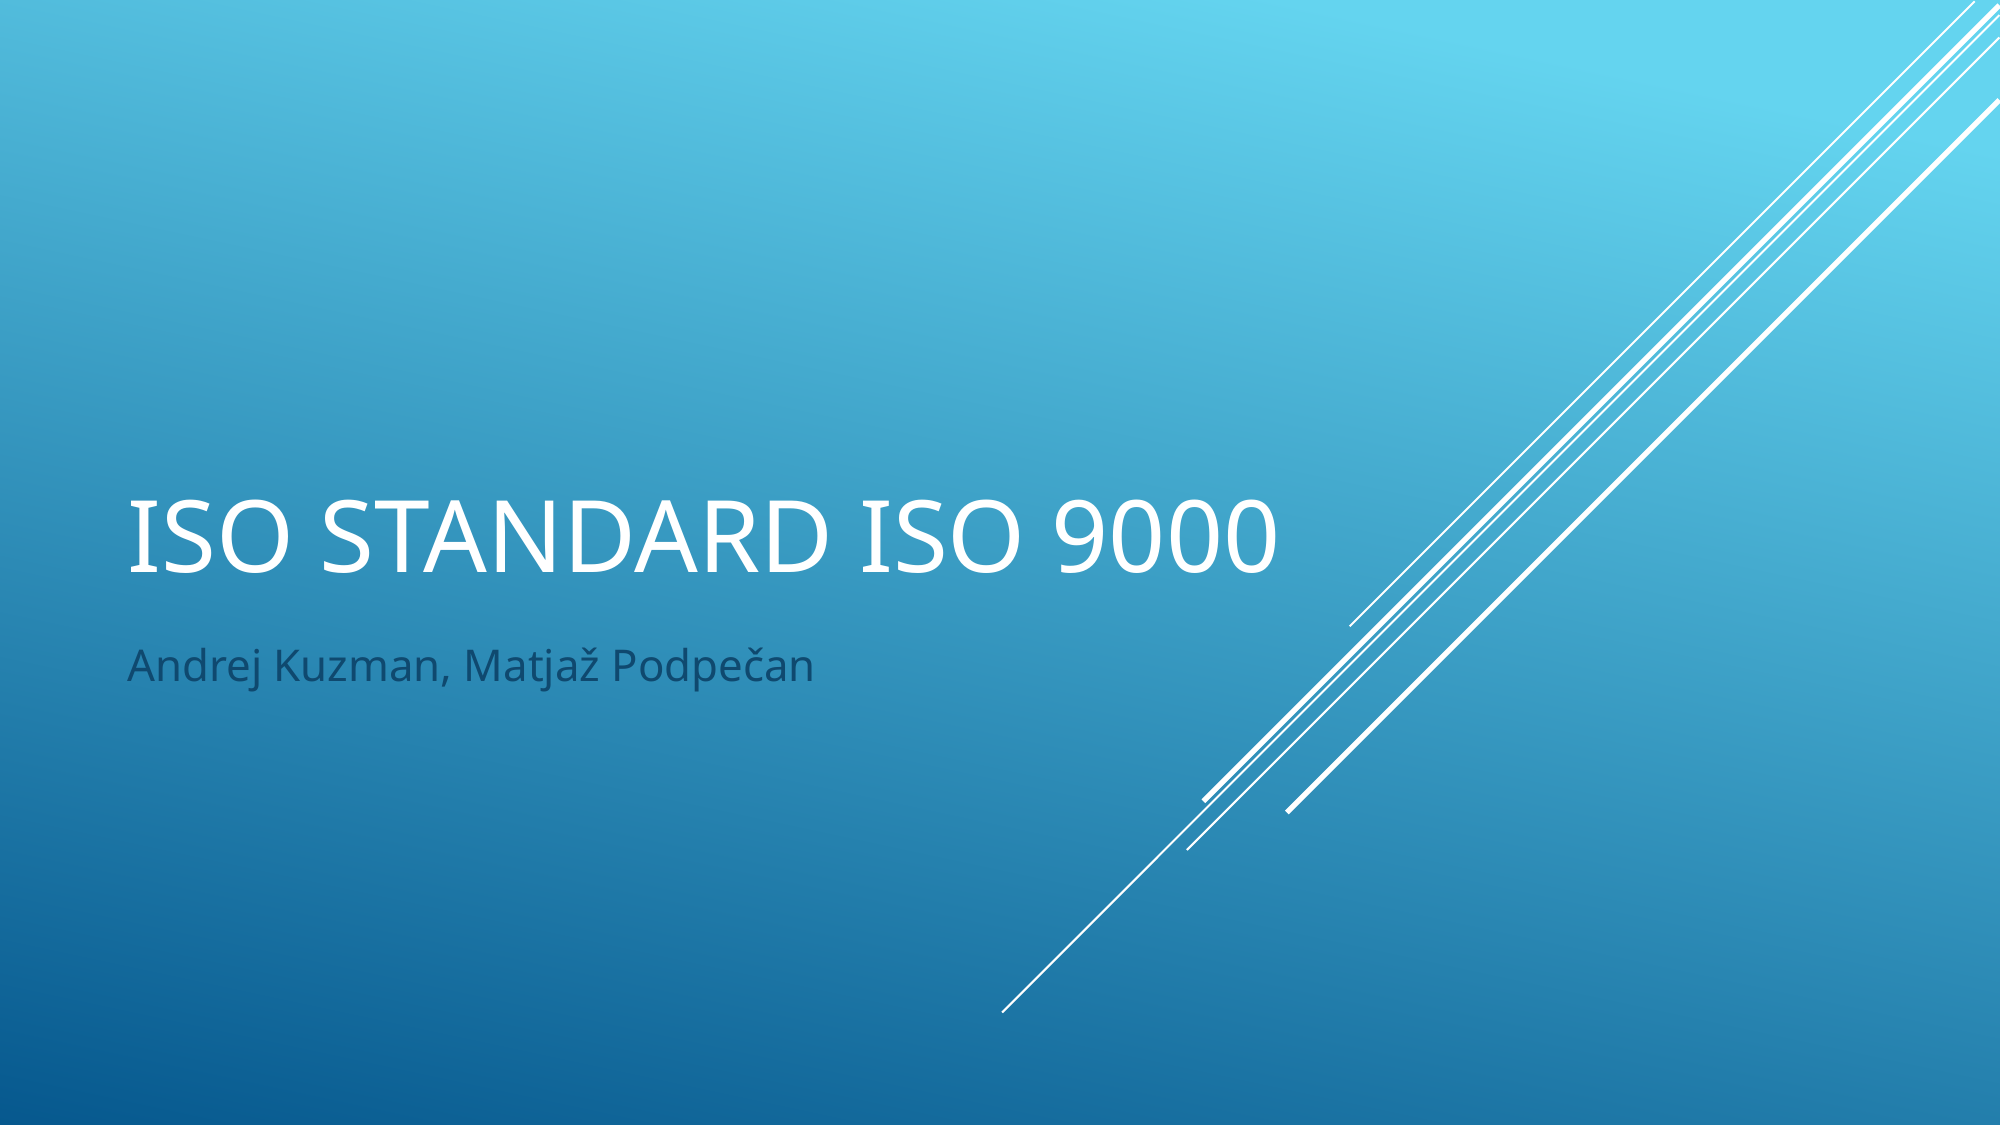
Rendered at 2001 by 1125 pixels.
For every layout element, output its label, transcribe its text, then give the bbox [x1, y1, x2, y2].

subtitle Andrej Kuzman, Matjaž Podpečan [112, 630, 1163, 950]
title Iso standard iso 9000 [112, 112, 1425, 600]
